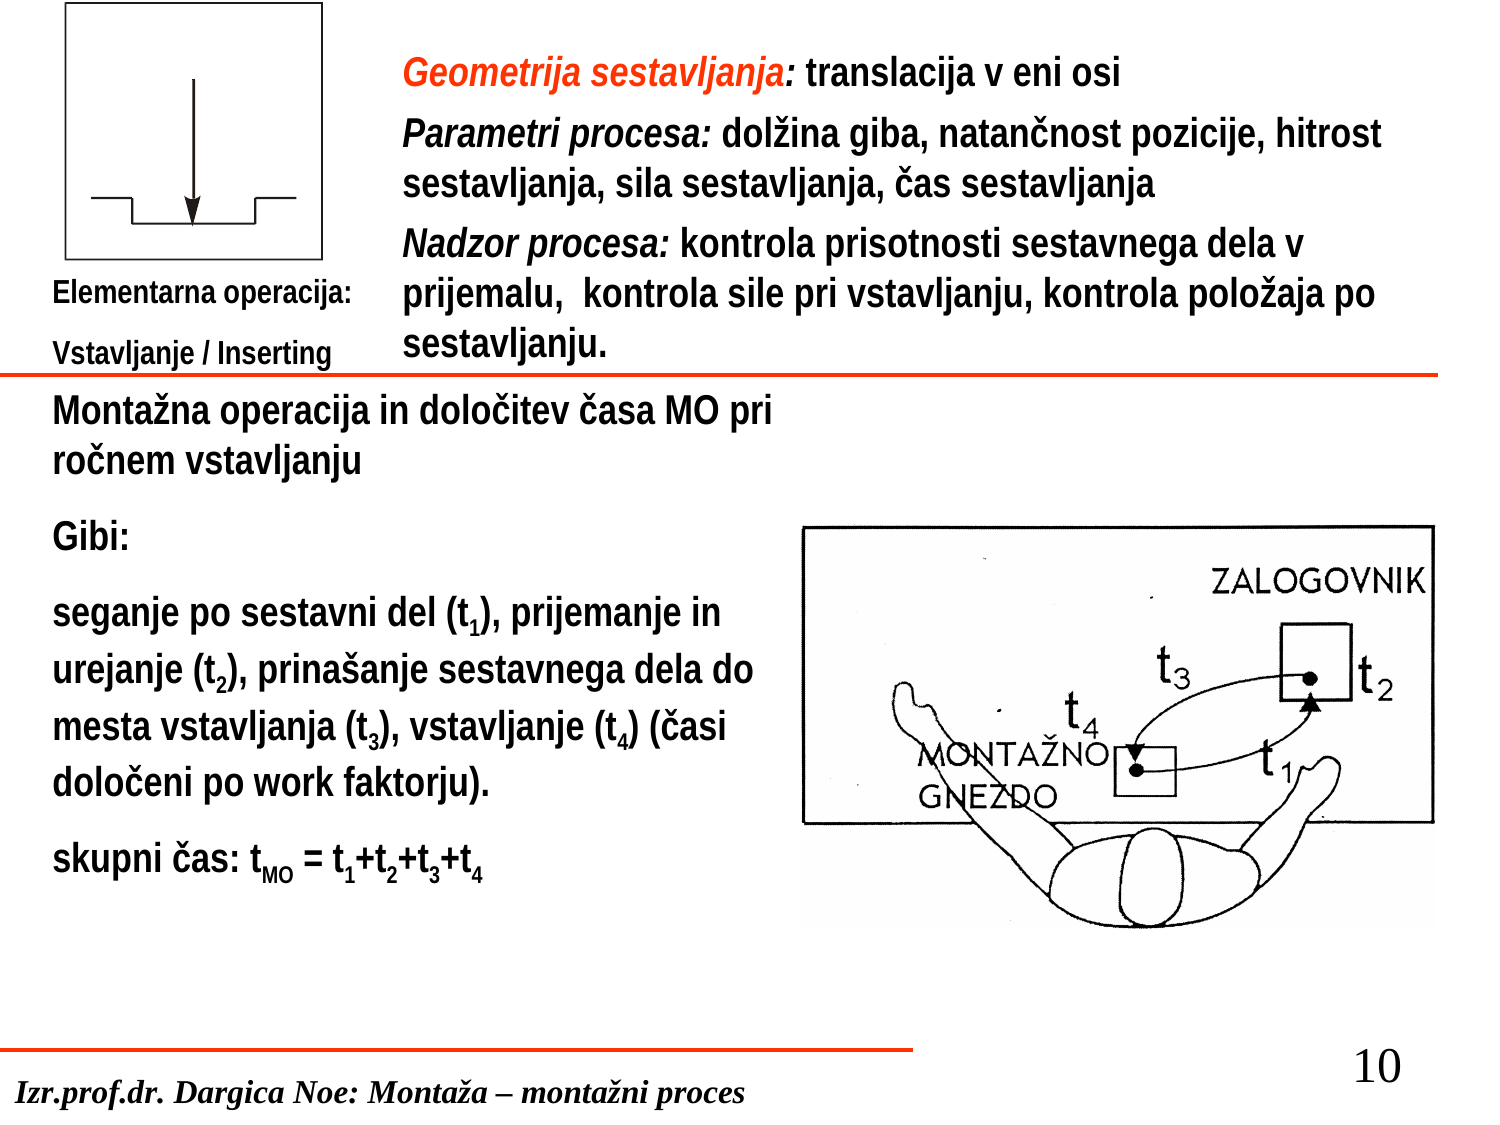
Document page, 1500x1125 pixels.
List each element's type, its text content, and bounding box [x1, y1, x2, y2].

text_box Elementarna operacija: Vstavljanje / Inserting [37, 262, 375, 373]
text_box Geometrija sestavljanja: translacija v eni osi Parametri procesa: dolžina giba, natančnost pozicije, hitrost sestavljanja, sila sestavljanja, čas sestavljanja Nadzor procesa: kontrola prisotnosti sestavnega dela v prijemalu, kontrola sile pri vstavljanju, kontrola položaja po sestavljanju. [387, 37, 1463, 374]
chart [62, 0, 325, 262]
picture [800, 524, 1436, 930]
text_box Montažna operacija in določitev časa MO pri ročnem vstavljanju Gibi: seganje po sestavni del (t1), prijemanje in urejanje (t2), prinašanje sestavnega dela do mesta vstavljanja (t3), vstavljanje (t4) (časi določeni po work faktorju). skupni čas: tMO = t1+t2+t3+t4 [37, 377, 850, 896]
